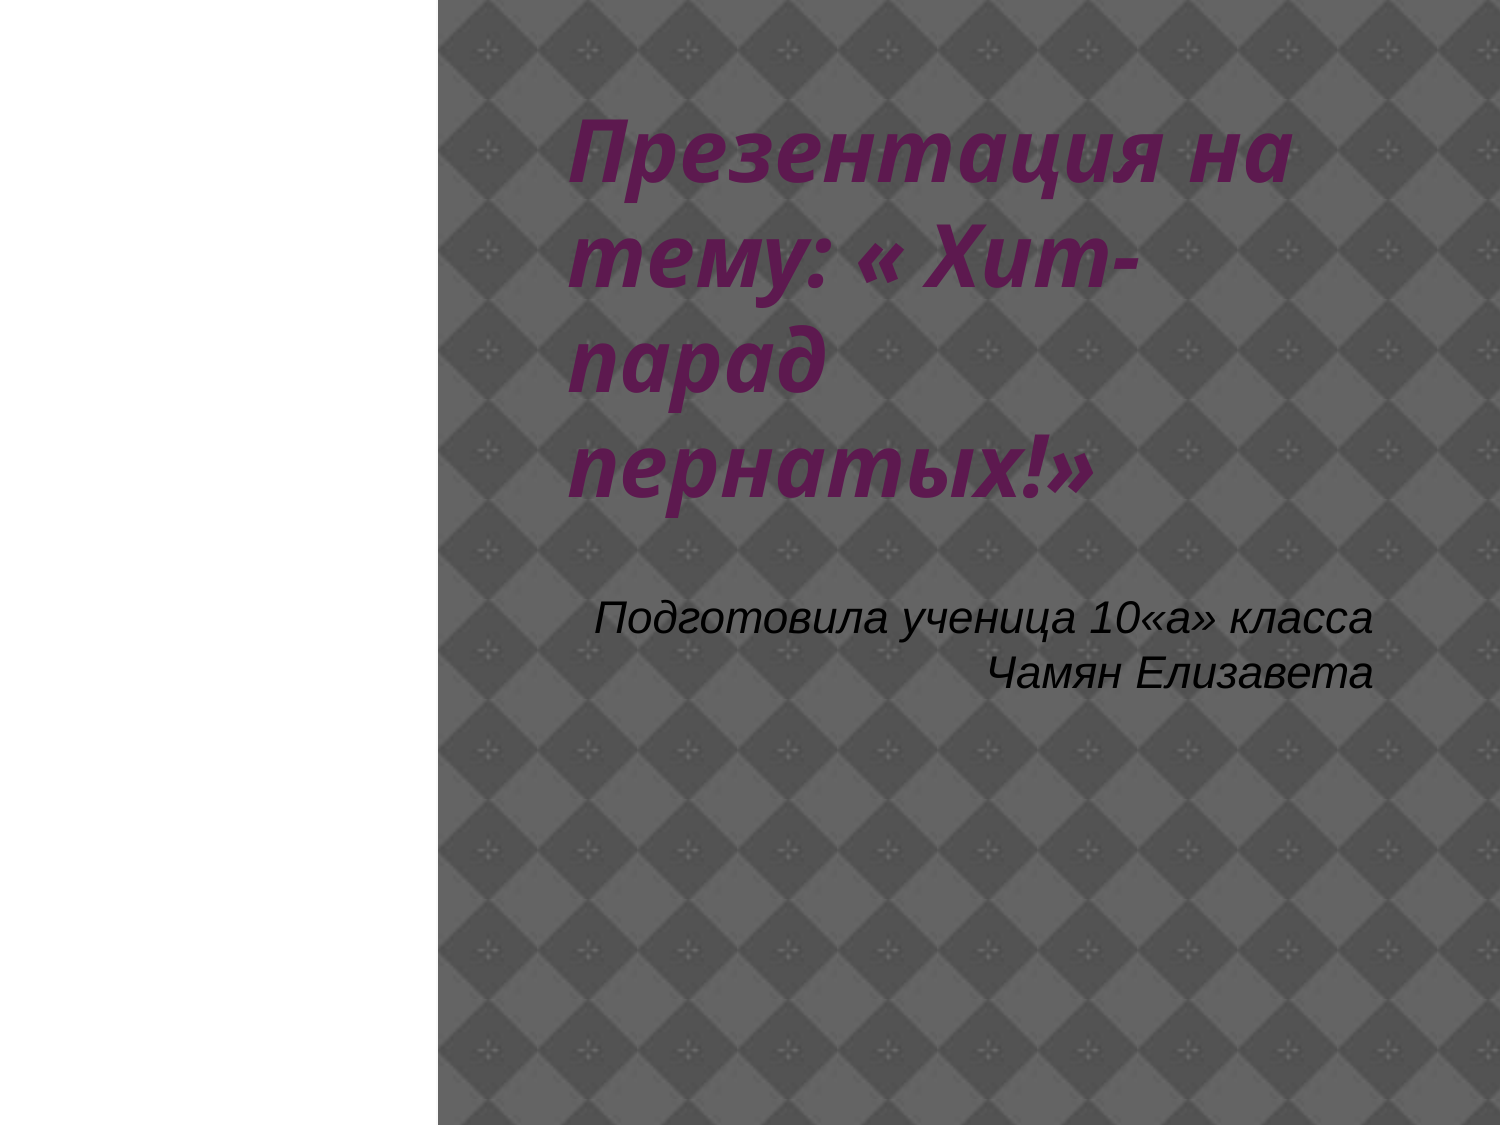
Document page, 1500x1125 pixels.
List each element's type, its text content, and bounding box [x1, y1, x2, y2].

text_box Презентация на тему: « Хит-парад пернатых!» [552, 87, 1390, 558]
text_box Подготовила ученица 10«а» класса Чамян Елизавета [550, 580, 1390, 762]
picture [438, 0, 1500, 1125]
